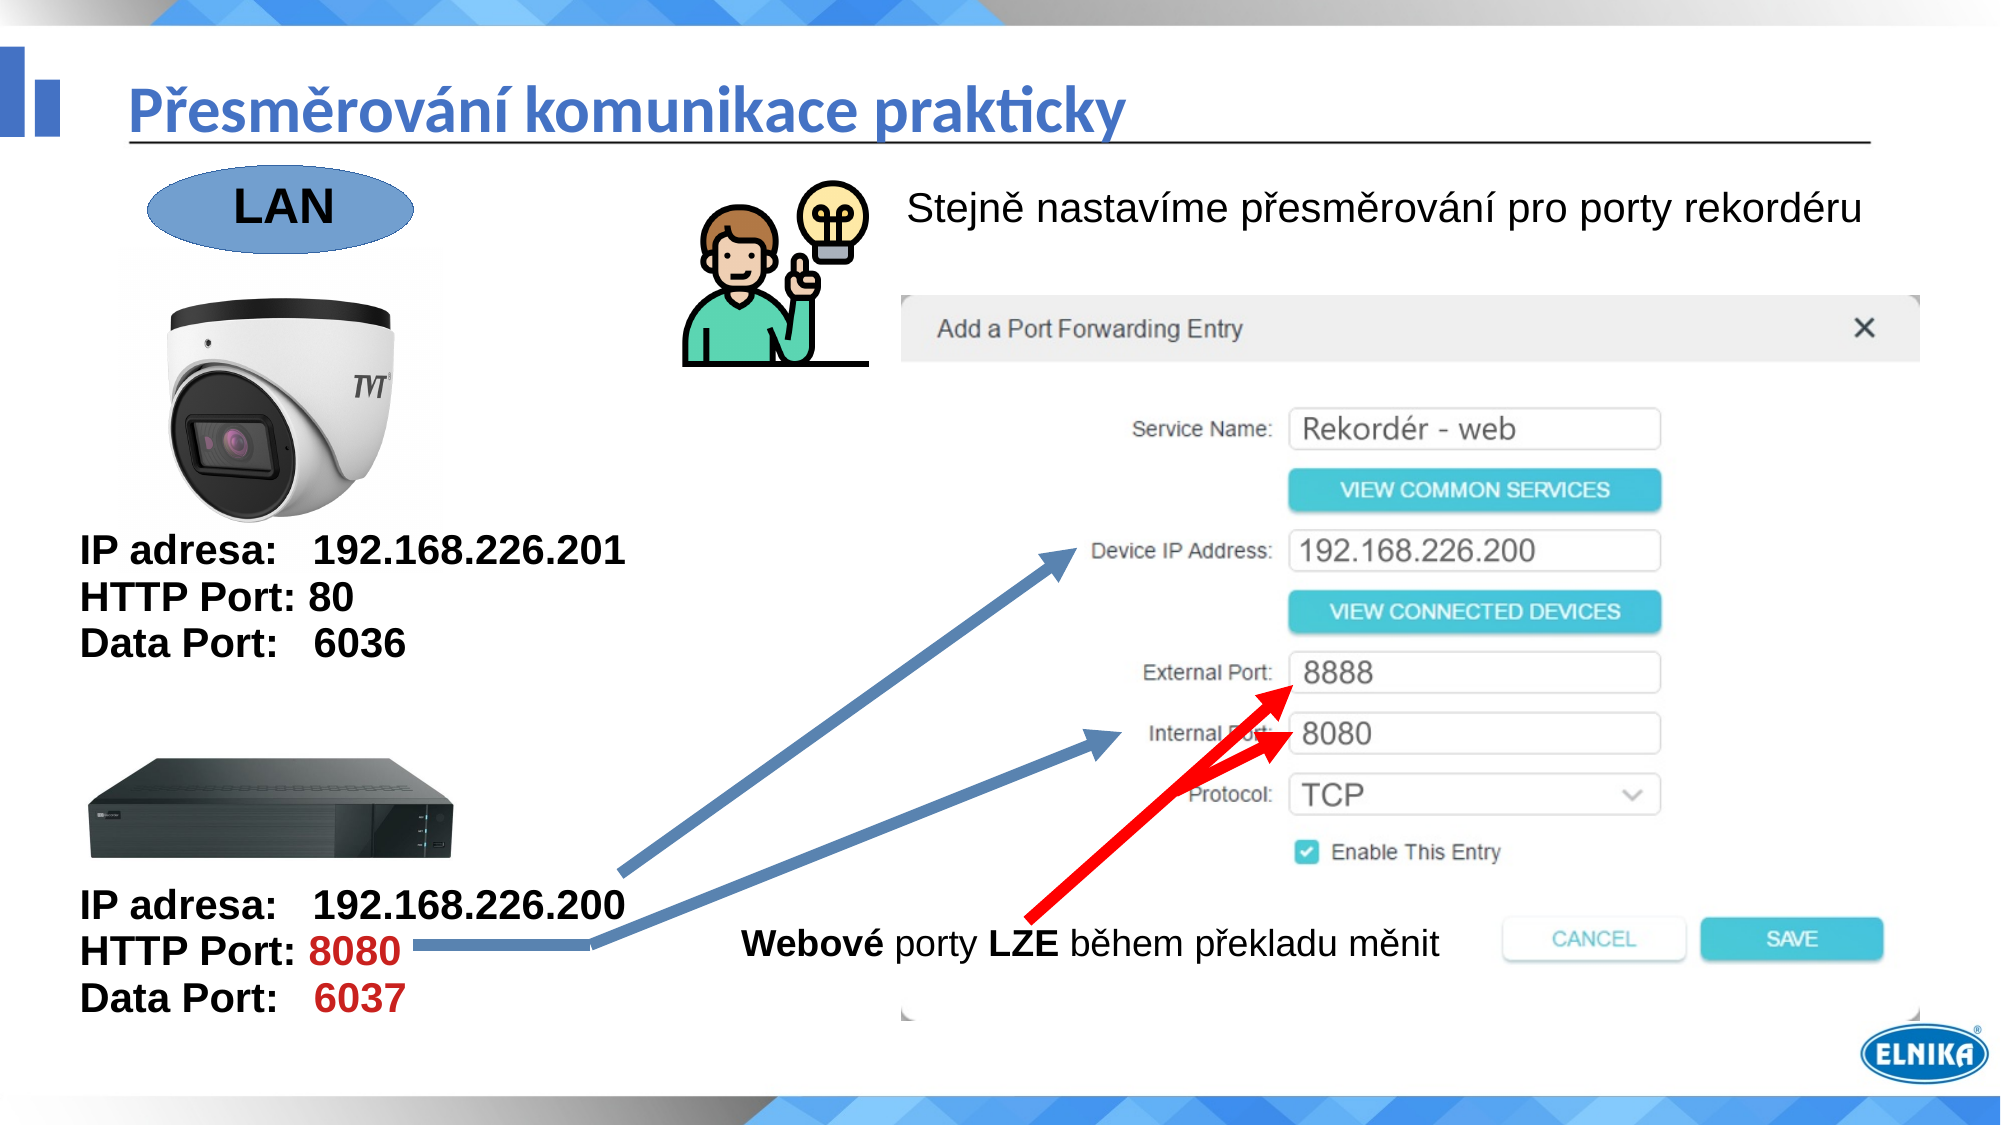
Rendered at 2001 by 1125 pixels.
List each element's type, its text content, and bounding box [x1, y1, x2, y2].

text_box IP adresa: 192.168.226.201 HTTP Port: 80 Data Port: 6036 [64, 519, 656, 721]
text_box [378, 179, 414, 240]
text_box Stejně nastavíme přesměrování pro porty rekordéru [885, 171, 1920, 338]
text_box IP adresa: 192.168.226.200 HTTP Port: 8080 Data Port: 6037 [64, 873, 656, 1076]
text_box LAN [218, 171, 378, 298]
text_box Přesměrování komunikace prakticky [78, 58, 1211, 154]
text_box [147, 165, 346, 249]
text_box Webové porty LZE během překladu měnit [720, 909, 1495, 1021]
picture [0, 0, 2001, 1125]
